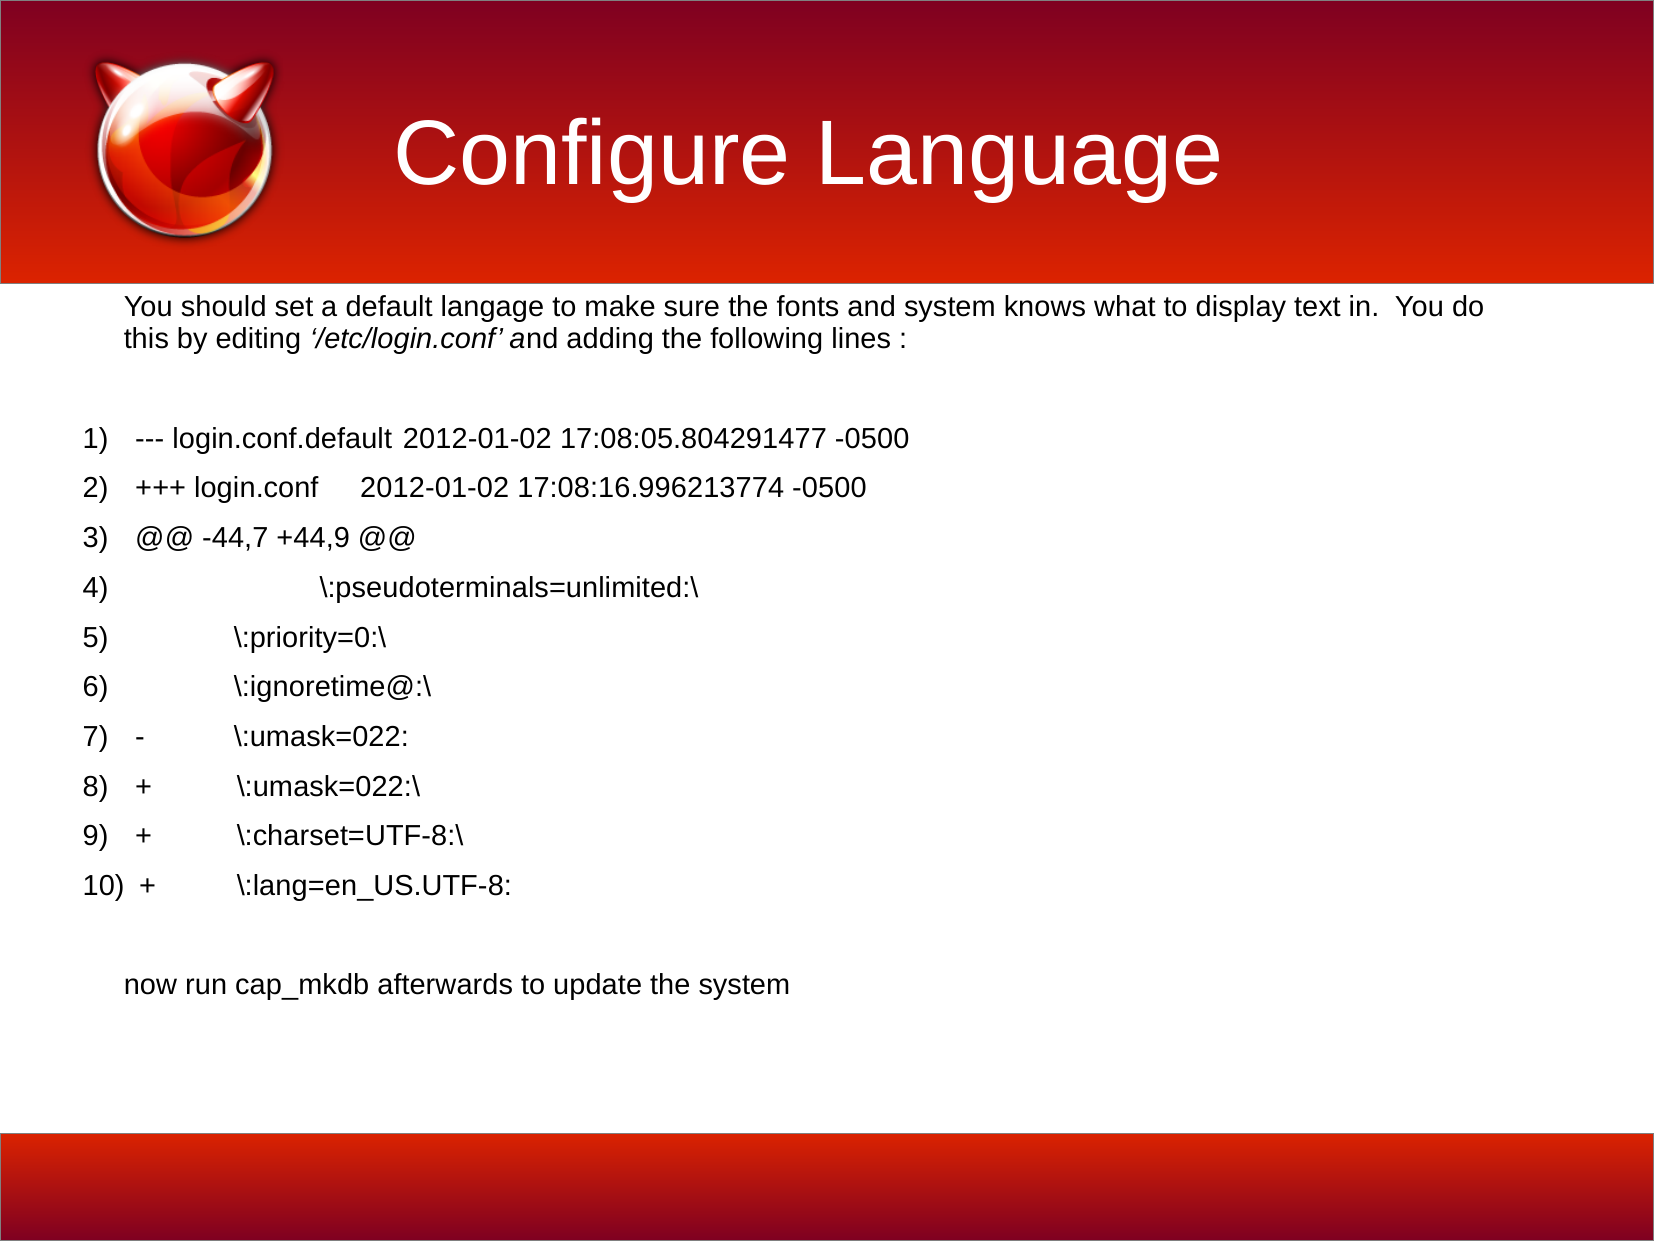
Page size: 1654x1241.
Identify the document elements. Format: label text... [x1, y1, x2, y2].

title Configure Language [82, 49, 1536, 257]
list You should set a default langage to make sure the fonts and system knows what to display text in. You do this by editing ‘/etc/login.conf’ and adding the following lines : --- login.conf.default 2012-01-02 17:08:05.804291477 -0500 +++ login.conf 2012-01-02 17:08:16.996213774 -0500 @@ -44,7 +44,9 @@ \:pseudoterminals=unlimited:\ \:priority=0:\ \:ignoretime@:\ - \:umask=022: + \:umask=022:\ + \:charset=UTF-8:\ + \:lang=en_US.UTF-8: now run cap_mkdb afterwards to update the system [82, 290, 1538, 1010]
